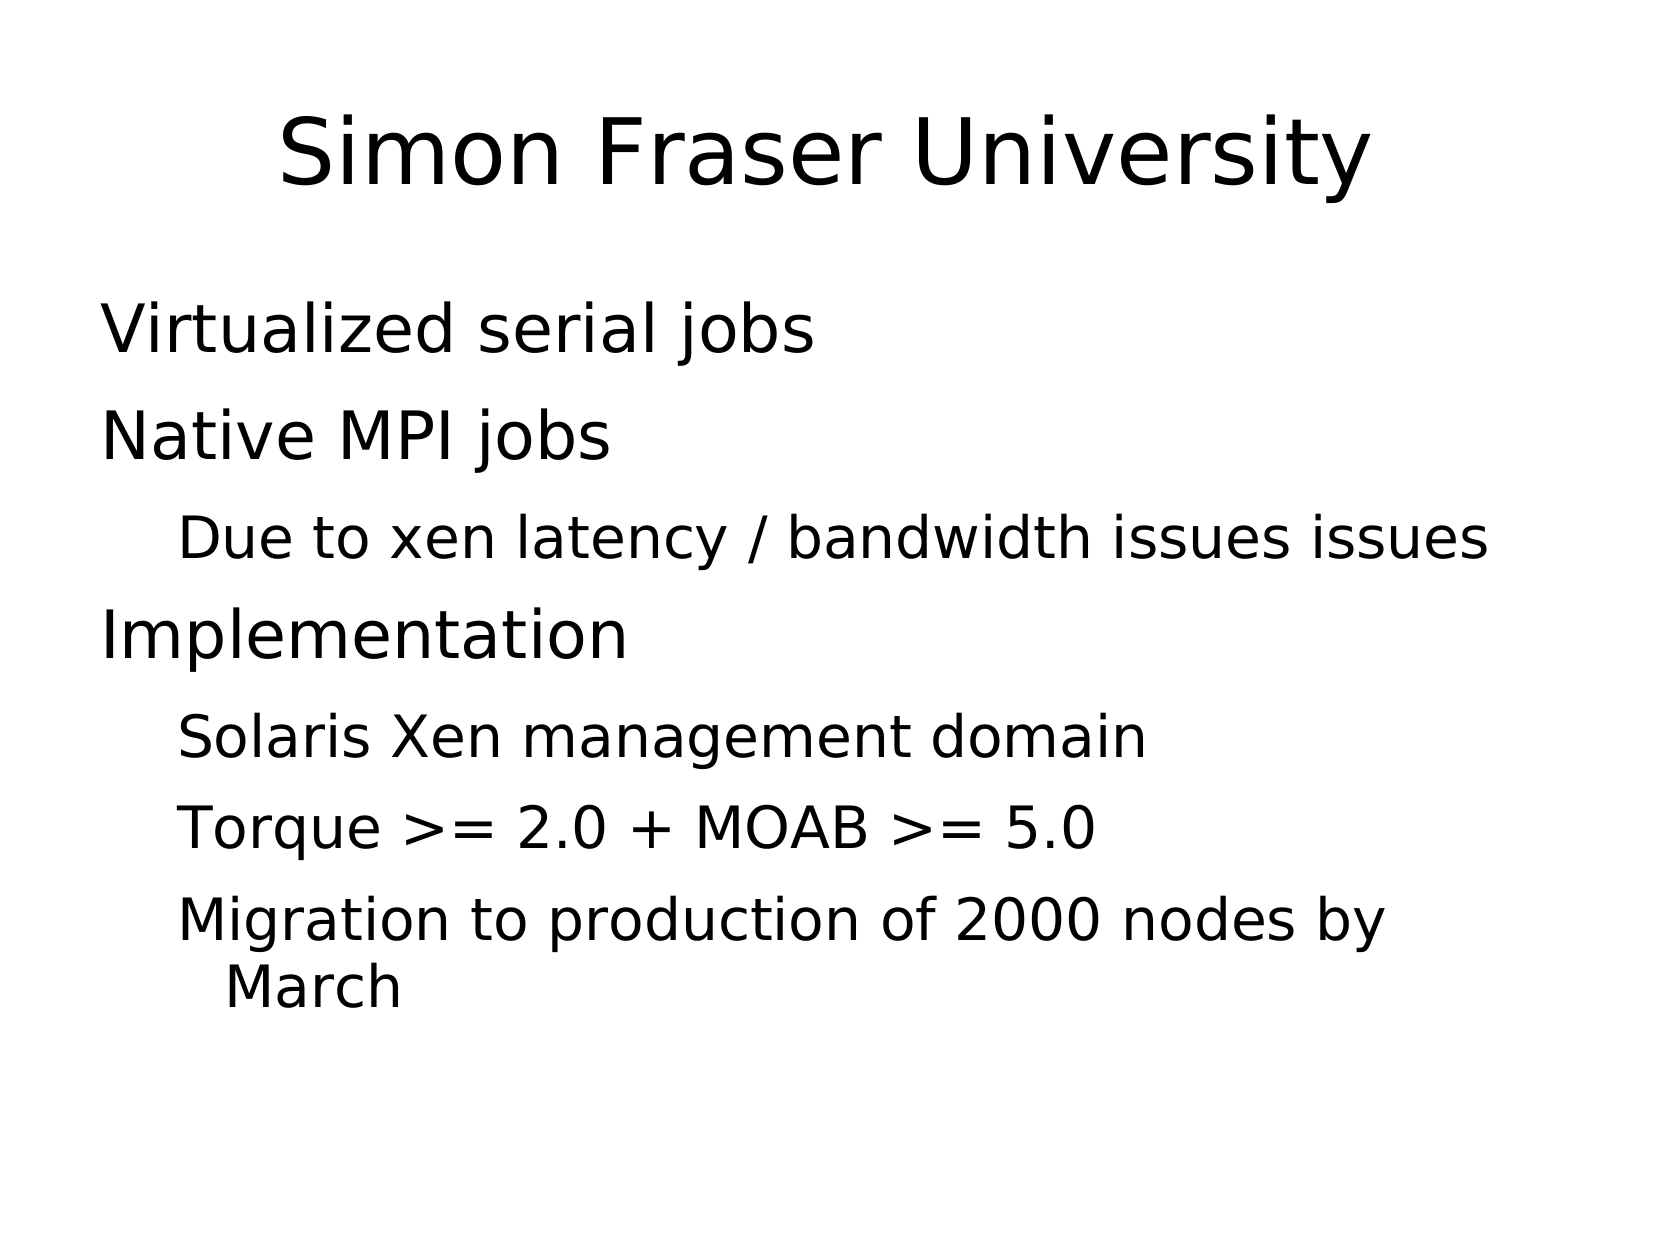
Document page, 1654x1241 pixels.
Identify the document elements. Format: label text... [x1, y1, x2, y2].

title Simon Fraser University [82, 56, 1571, 250]
list Virtualized serial jobs Native MPI jobs Due to xen latency / bandwidth issues issues Implementation Solaris Xen management domain Torque >= 2.0 + MOAB >= 5.0 Migration to production of 2000 nodes by March [82, 290, 1571, 1094]
